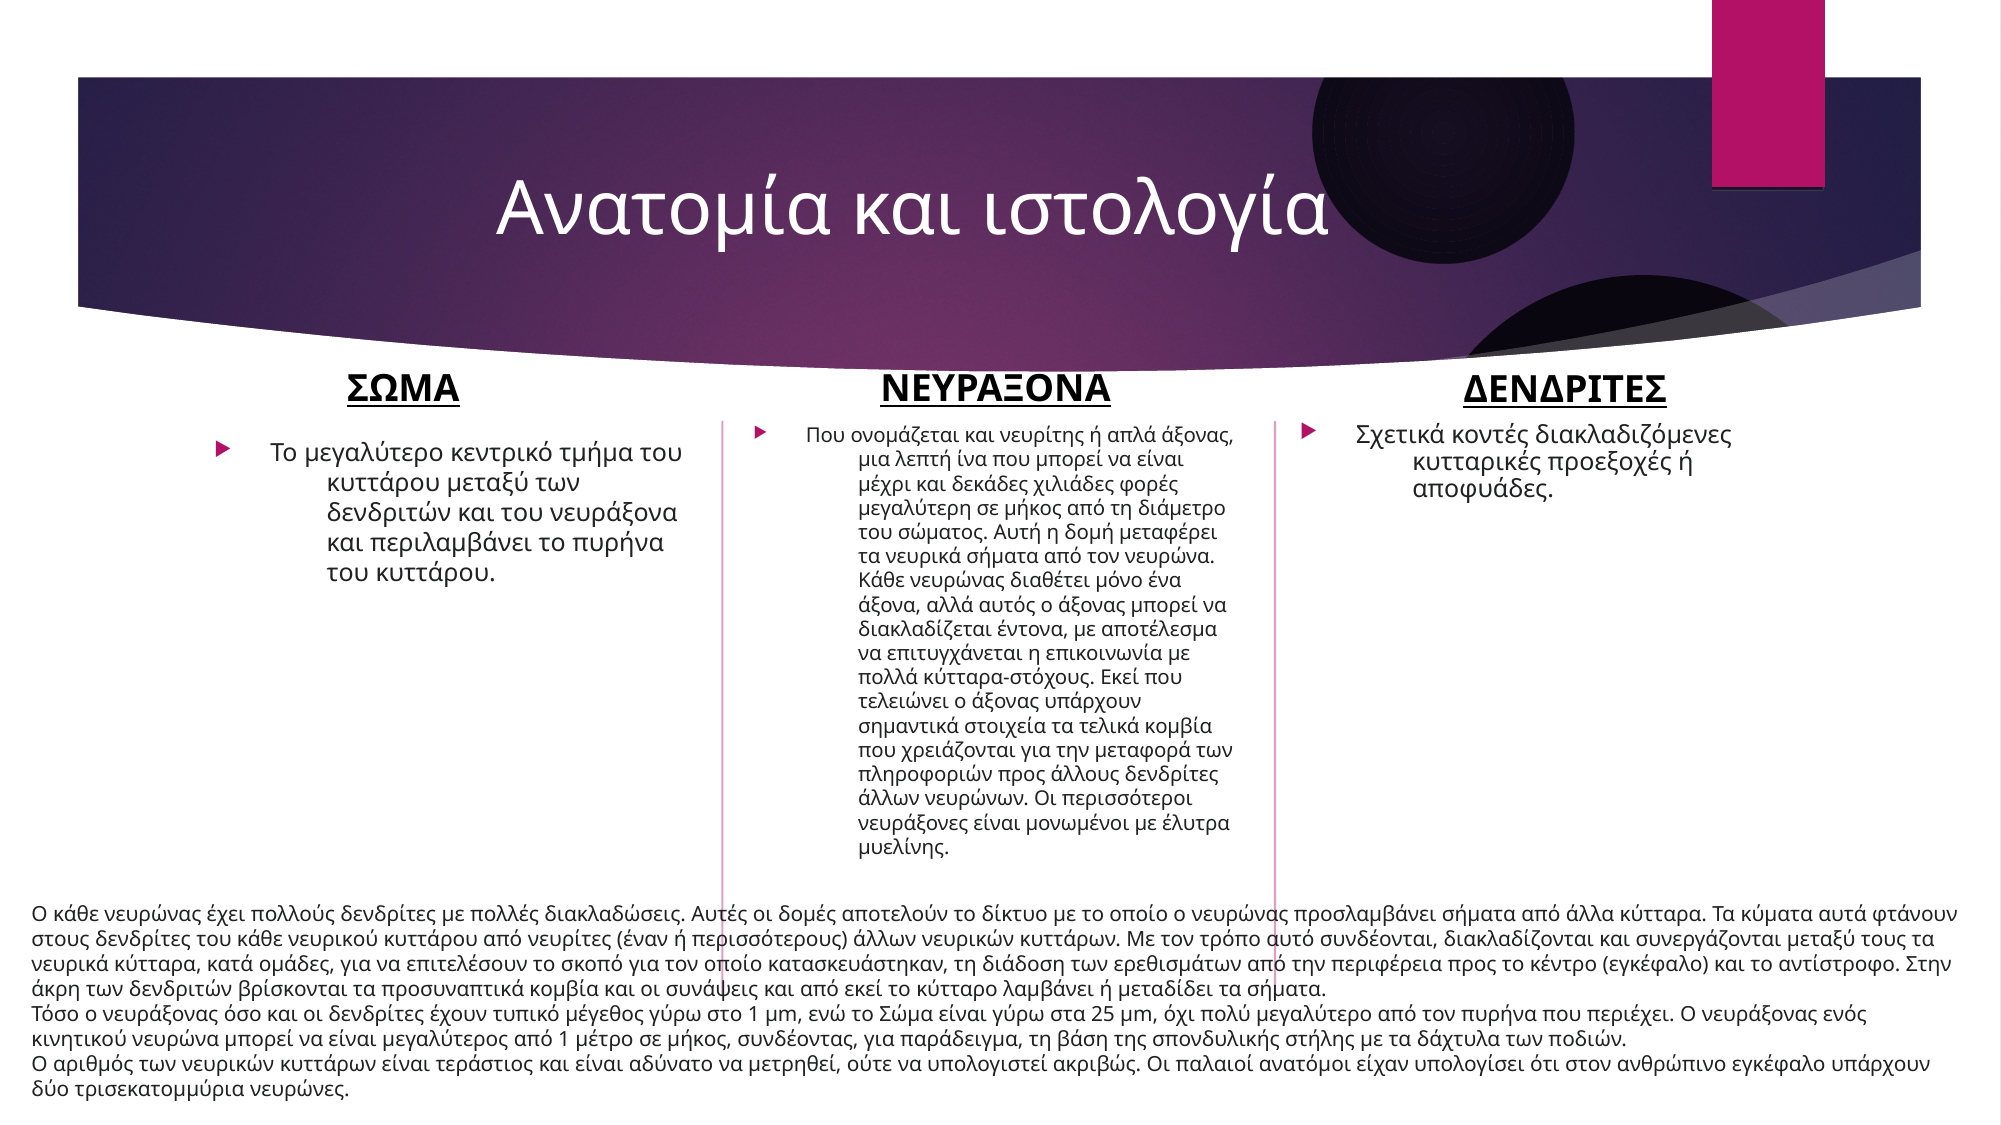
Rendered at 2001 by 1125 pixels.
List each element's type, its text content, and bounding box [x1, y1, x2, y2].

list ΝΕΥΡΑΞΟΝΑ [737, 356, 1254, 452]
text_box Ο κάθε νευρώνας έχει πολλούς δενδρίτες με πολλές διακλαδώσεις. Αυτές οι δομές αποτελούν το δίκτυο με το οποίο ο νευρώνας προσλαμβάνει σήματα από άλλα κύτταρα. Τα κύματα αυτά φτάνουν στους δενδρίτες του κάθε νευρικού κυττάρου από νευρίτες (έναν ή περισσότερους) άλλων νευρικών κυττάρων. Με τον τρόπο αυτό συνδέονται, διακλαδίζονται και συνεργάζονται μεταξύ τους τα νευρικά κύτταρα, κατά ομάδες, για να επιτελέσουν το σκοπό για τον οποίο κατασκευάστηκαν, τη διάδοση των ερεθισμάτων από την περιφέρεια προς το κέντρο (εγκέφαλο) και το αντίστροφο. Στην άκρη των δενδριτών βρίσκονται τα προσυναπτικά κομβία και οι συνάψεις και από εκεί το κύτταρο λαμβάνει ή μεταδίδει τα σήματα. Τόσο ο νευράξονας όσο και οι δενδρίτες έχουν τυπικό μέγεθος γύρω στο 1 μm, ενώ το Σώμα είναι γύρω στα 25 μm, όχι πολύ μεγαλύτερο από τον πυρήνα που περιέχει. Ο νευράξονας ενός κινητικού νευρώνα μπορεί να είναι μεγαλύτερος από 1 μέτρο σε μήκος, συνδέοντας, για παράδειγμα, τη βάση της σπονδυλικής στήλης με τα δάχτυλα των ποδιών. Ο αριθμός των νευρικών κυττάρων είναι τεράστιος και είναι αδύνατο να μετρηθεί, ούτε να υπολογιστεί ακριβώς. Οι παλαιοί ανατόμοι είχαν υπολογίσει ότι στον ανθρώπινο εγκέφαλο υπάρχουν δύο τρισεκατομμύρια νευρώνες. [16, 893, 1974, 1111]
list ΔΕΝΔΡΙΤΕΣ [1307, 357, 1824, 452]
list Σχετικά κοντές διακλαδιζόμενες κυτταρικές προεξοχές ή αποφυάδες. [1284, 414, 1801, 519]
list Το μεγαλύτερο κεντρικό τμήμα του κυττάρου μεταξύ των δενδριτών και του νευράξονα και περιλαμβάνει το πυρήνα του κυττάρου. [199, 428, 715, 893]
title Ανατομία και ιστολογία [189, 152, 1638, 324]
list ΣΩΜΑ [145, 356, 662, 452]
list Που ονομάζεται και νευρίτης ή απλά άξονας, μια λεπτή ίνα που μπορεί να είναι μέχρι και δεκάδες χιλιάδες φορές μεγαλύτερη σε μήκος από τη διάμετρο του σώματος. Αυτή η δομή μεταφέρει τα νευρικά σήματα από τον νευρώνα. Κάθε νευρώνας διαθέτει μόνο ένα άξονα, αλλά αυτός ο άξονας μπορεί να διακλαδίζεται έντονα, με αποτέλεσμα να επιτυγχάνεται η επικοινωνία με πολλά κύτταρα-στόχους. Εκεί που τελειώνει ο άξονας υπάρχουν σημαντικά στοιχεία τα τελικά κομβία που χρειάζονται για την μεταφορά των πληροφοριών προς άλλους δενδρίτες άλλων νευρώνων. Οι περισσότεροι νευράξονες είναι μονωμένοι με έλυτρα μυελίνης. [738, 414, 1254, 870]
